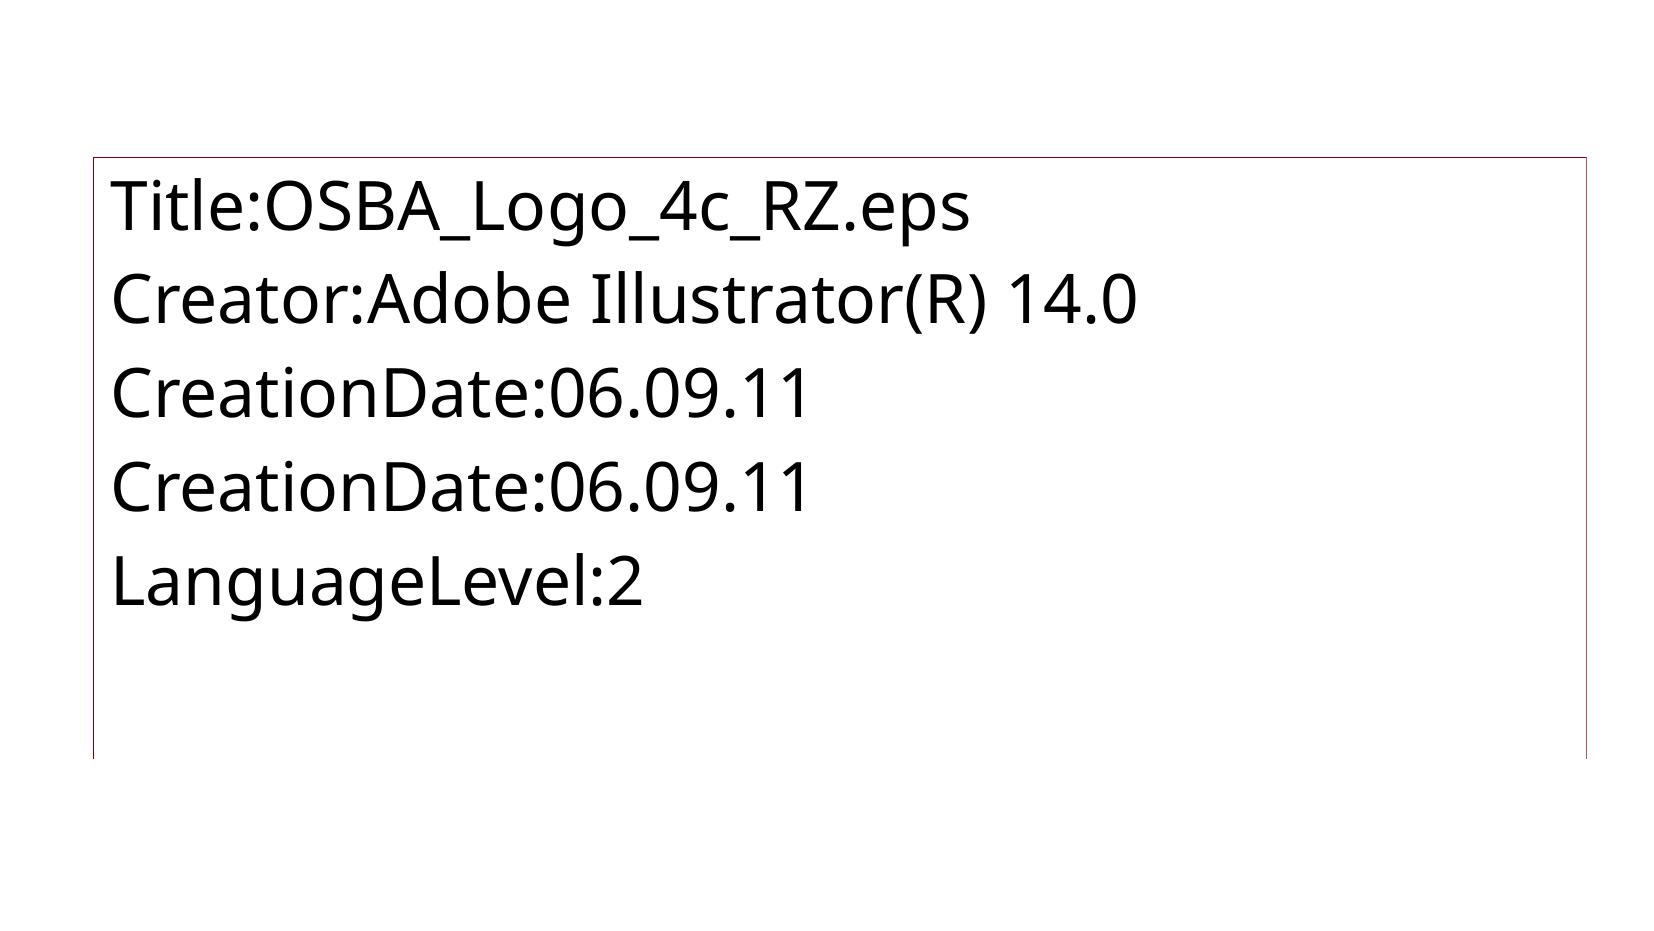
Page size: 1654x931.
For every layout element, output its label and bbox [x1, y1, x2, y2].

picture [88, 153, 1587, 759]
